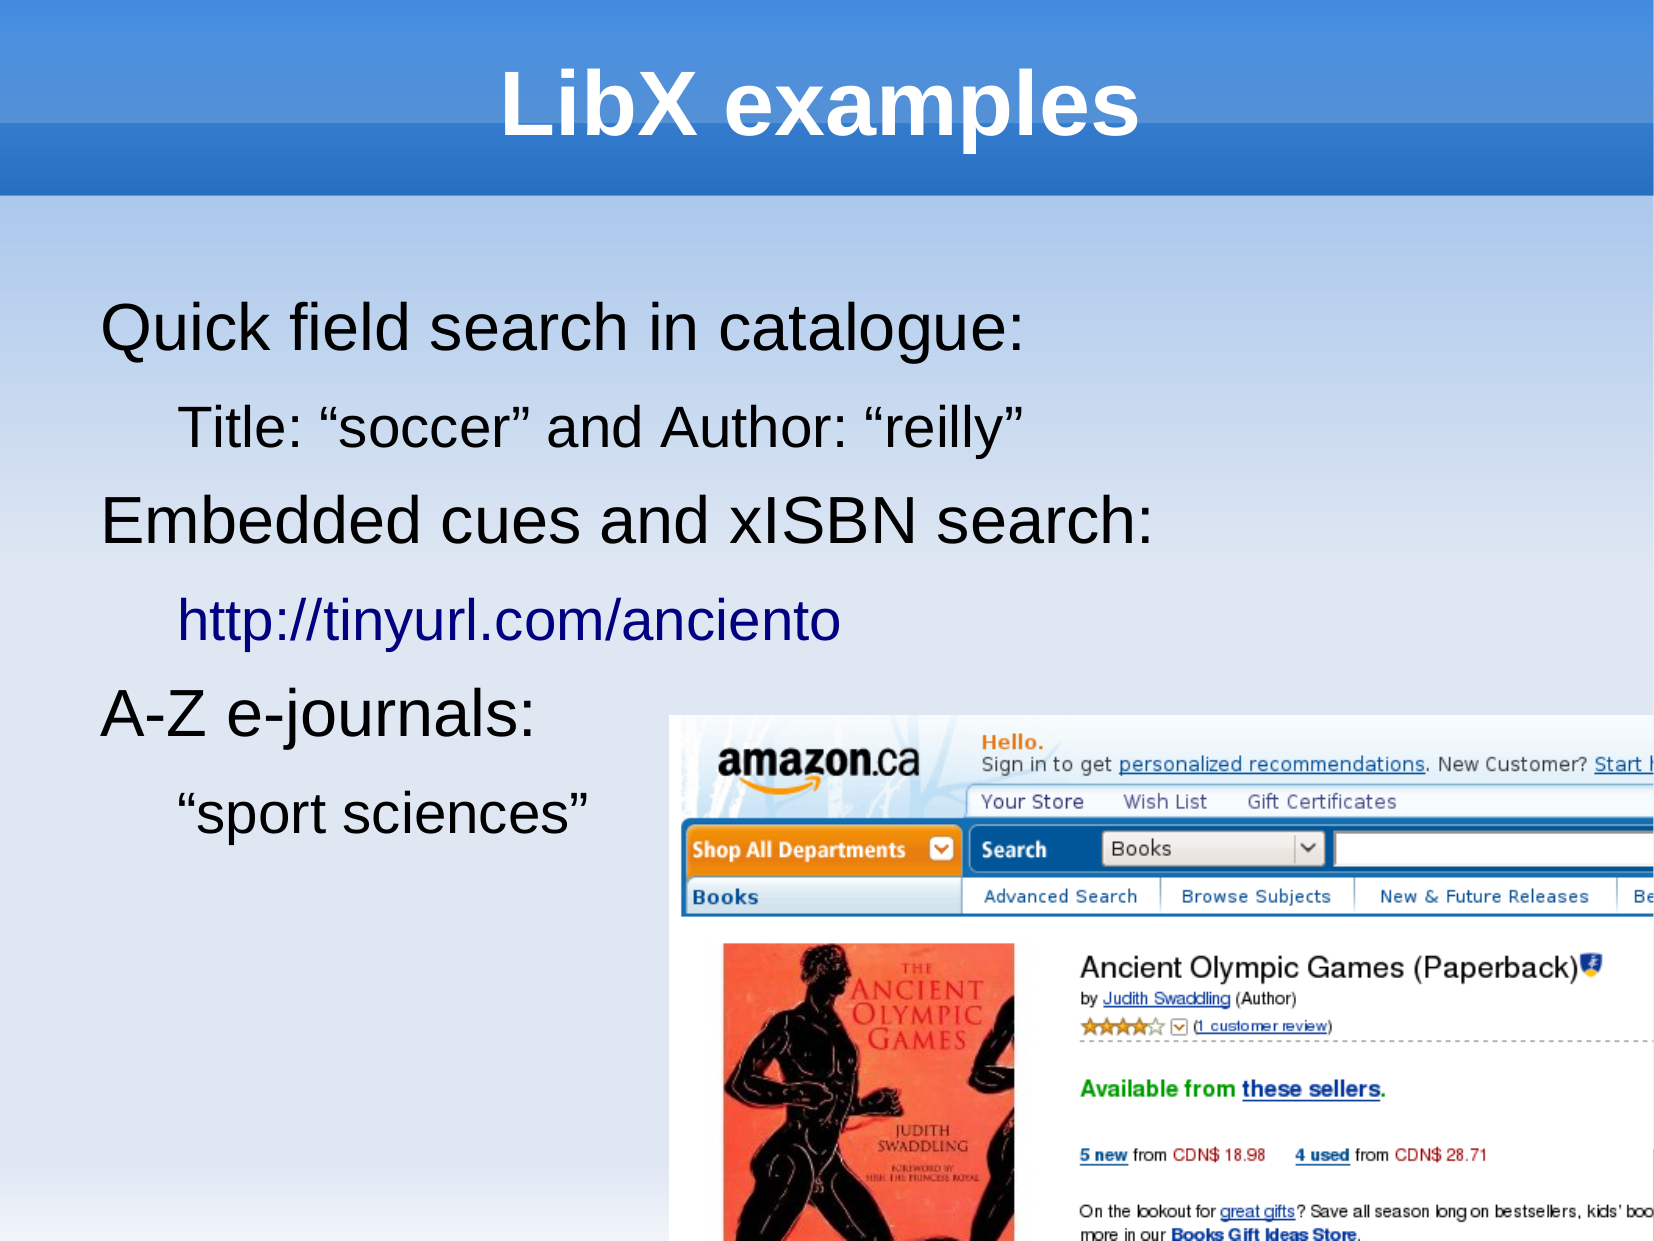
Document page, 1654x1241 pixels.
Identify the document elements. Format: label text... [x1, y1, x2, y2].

picture [0, 0, 1654, 1241]
list Quick field search in catalogue: Title: “soccer” and Author: “reilly” Embedded cues and xISBN search: http://tinyurl.com/anciento A-Z e-journals: “sport sciences” [82, 290, 1571, 1094]
title LibX examples [76, 7, 1565, 200]
